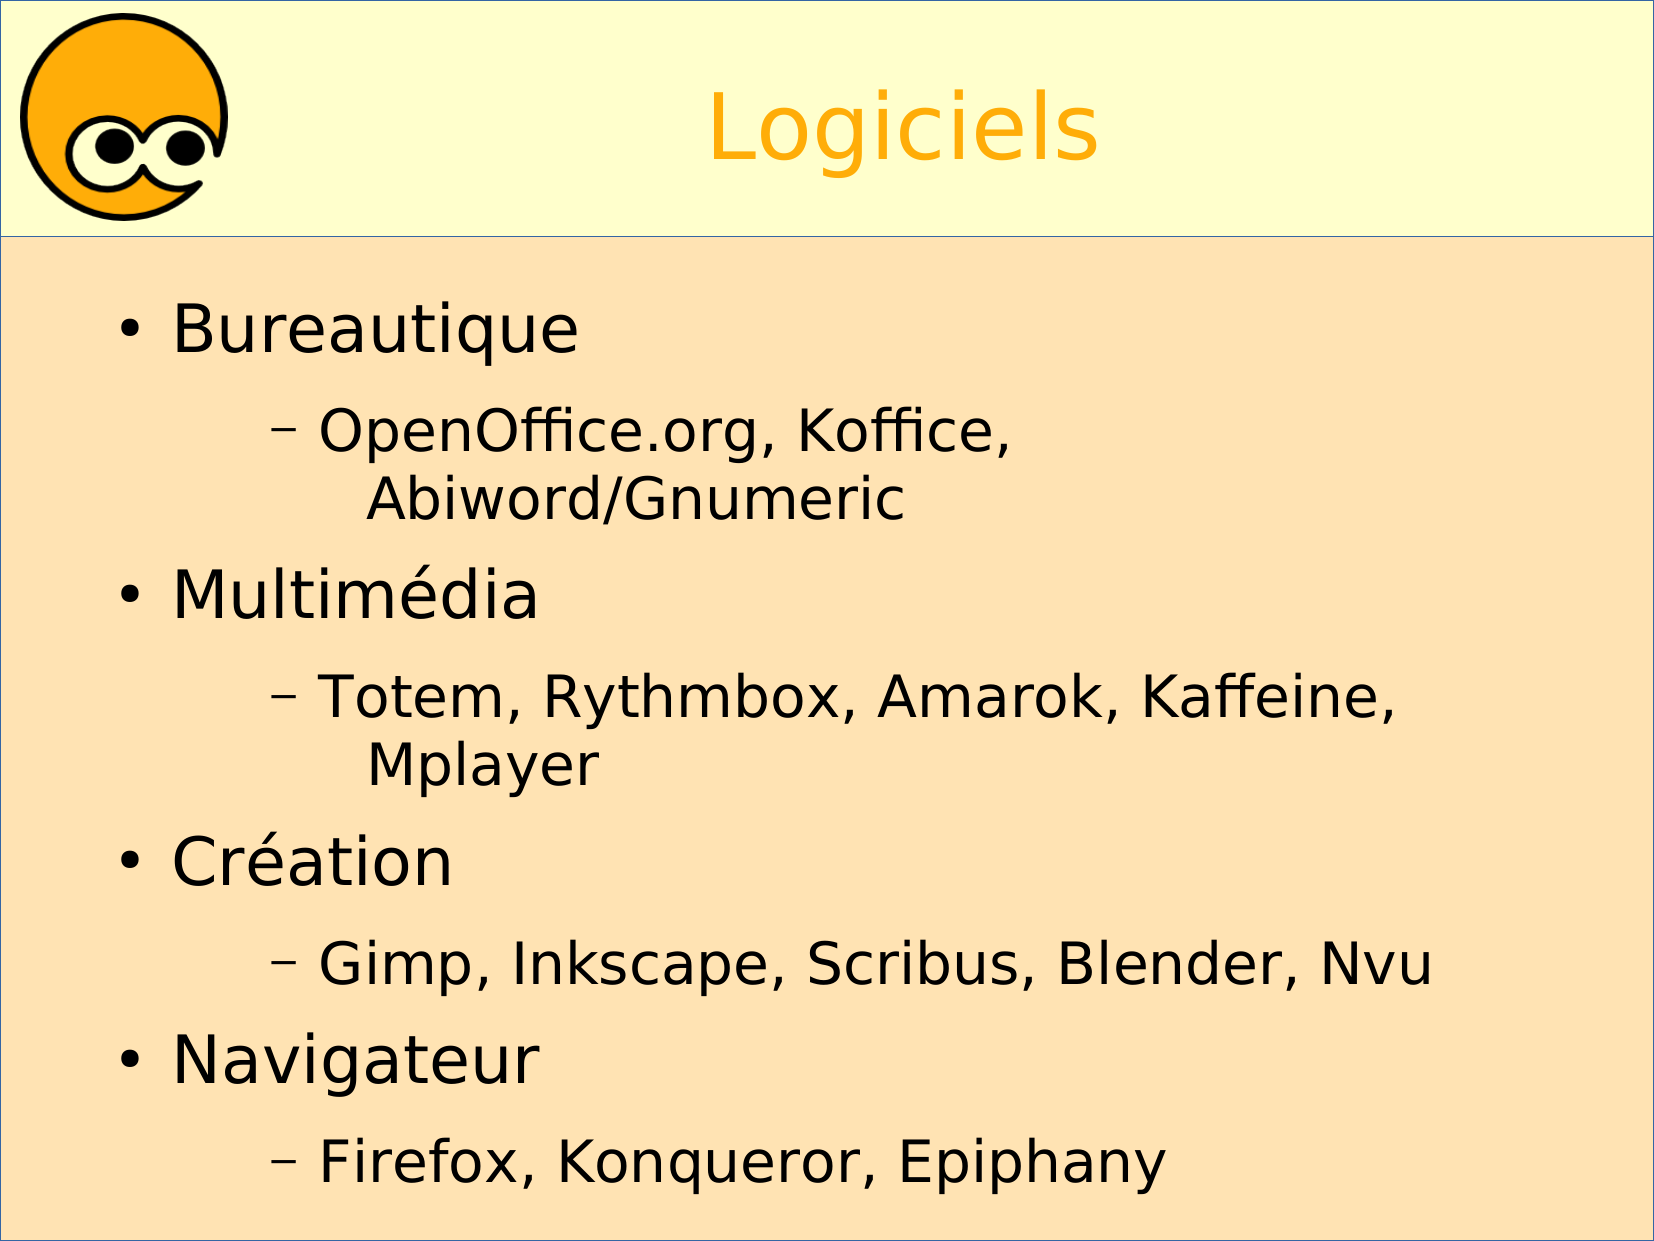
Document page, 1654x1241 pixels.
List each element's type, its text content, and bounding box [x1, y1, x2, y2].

list Bureautique OpenOffice.org, Koffice, Abiword/Gnumeric Multimédia Totem, Rythmbox, Amarok, Kaffeine, Mplayer Création Gimp, Inkscape, Scribus, Blender, Nvu Navigateur Firefox, Konqueror, Epiphany [82, 290, 1571, 1109]
title Logiciels [236, 49, 1571, 207]
picture [20, 13, 228, 221]
